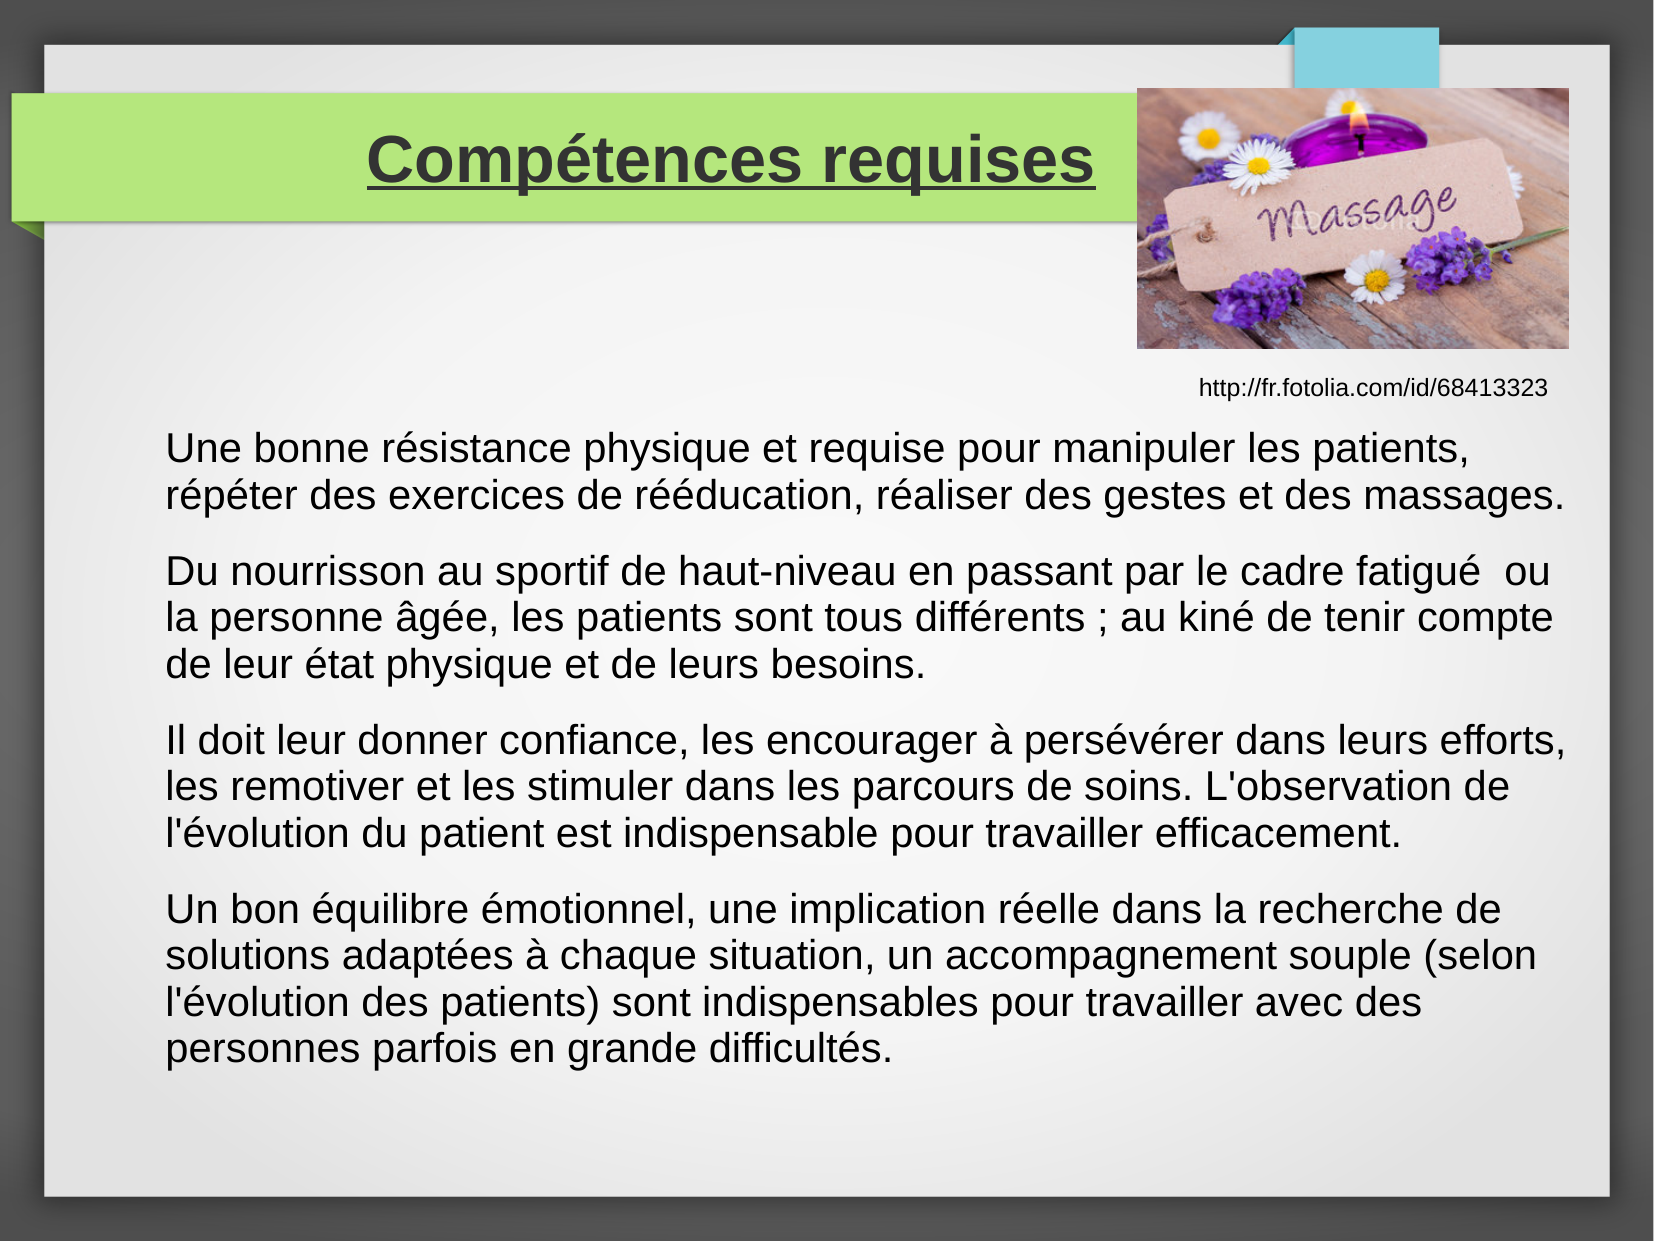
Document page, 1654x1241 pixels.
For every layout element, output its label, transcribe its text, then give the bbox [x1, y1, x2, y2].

list Une bonne résistance physique et requise pour manipuler les patients, répéter des exercices de rééducation, réaliser des gestes et des massages. Du nourrisson au sportif de haut-niveau en passant par le cadre fatigué ou la personne âgée, les patients sont tous différents ; au kiné de tenir compte de leur état physique et de leurs besoins. Il doit leur donner confiance, les encourager à persévérer dans leurs efforts, les remotiver et les stimuler dans les parcours de soins. L'observation de l'évolution du patient est indispensable pour travailler efficacement. Un bon équilibre émotionnel, une implication réelle dans la recherche de solutions adaptées à chaque situation, un accompagnement souple (selon l'évolution des patients) sont indispensables pour travailler avec des personnes parfois en grande difficultés. [94, 425, 1583, 1228]
text_box http://fr.fotolia.com/id/68413323 [1184, 366, 1571, 424]
title Compétences requises [70, 106, 1137, 213]
picture [0, 0, 1654, 1241]
